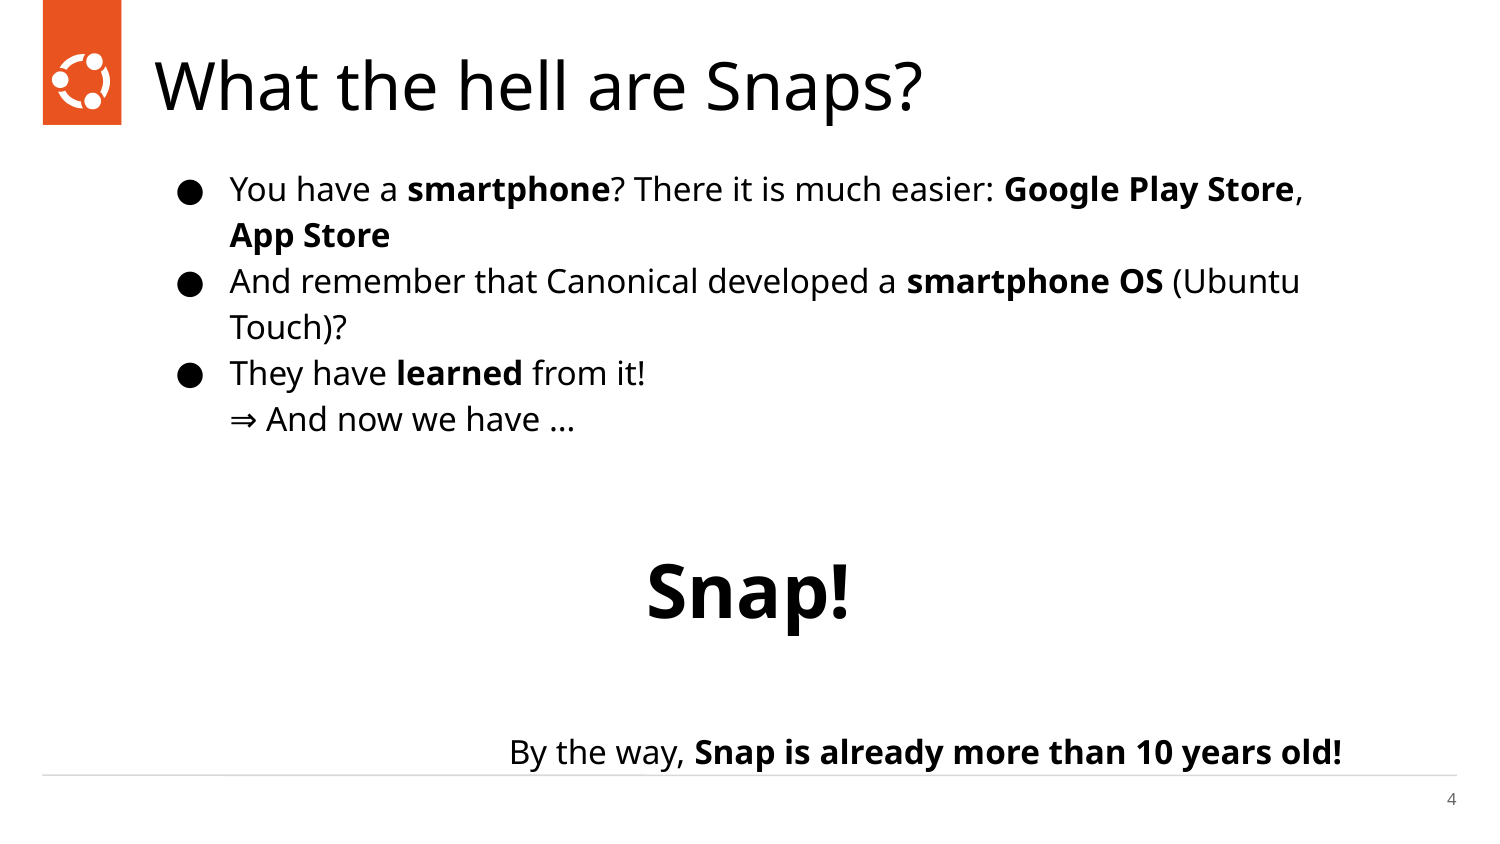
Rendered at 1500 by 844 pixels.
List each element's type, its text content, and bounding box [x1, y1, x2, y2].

list You have a smartphone? There it is much easier: Google Play Store, App Store And remember that Canonical developed a smartphone OS (Ubuntu Touch)? They have learned from it! ⇒ And now we have … Snap! By the way, Snap is already more than 10 years old! [154, 162, 1343, 768]
title What the hell are Snaps? [154, 43, 1077, 126]
slide_number <number> [1381, 773, 1472, 839]
